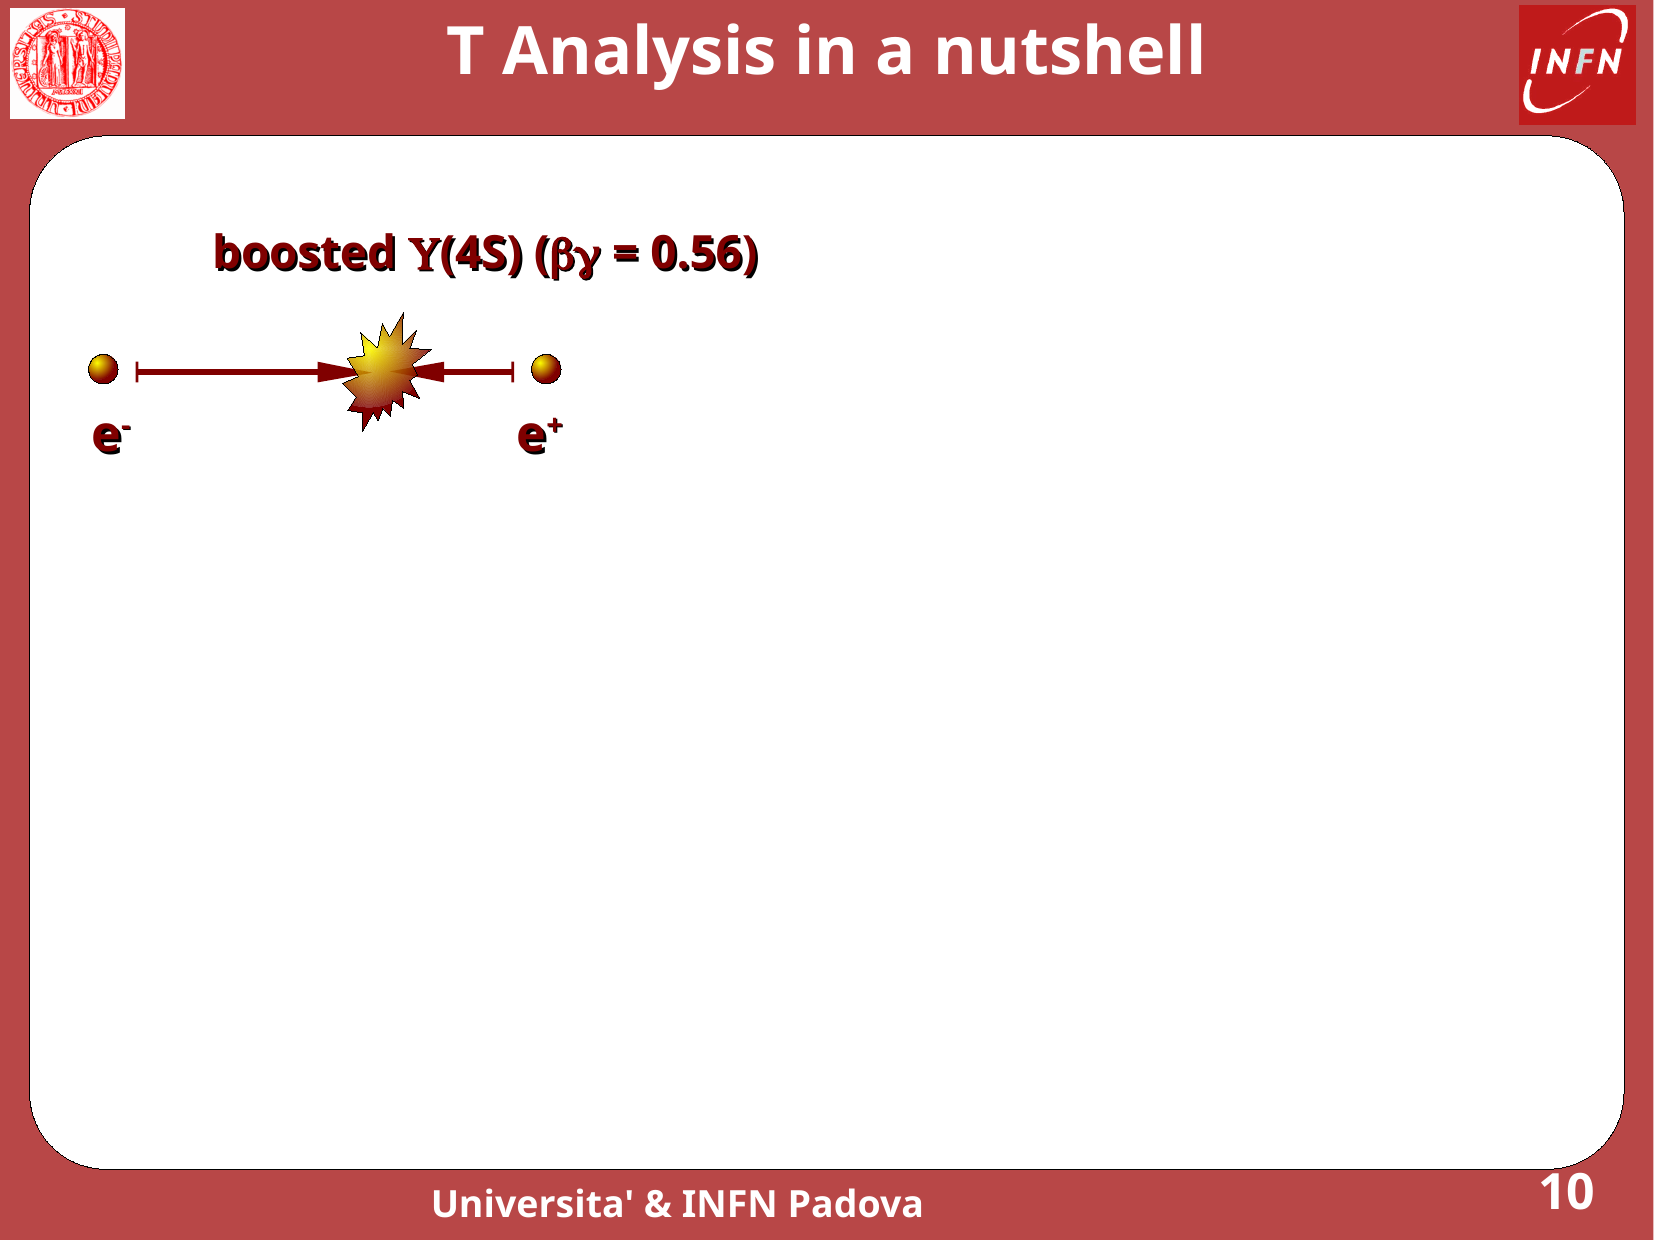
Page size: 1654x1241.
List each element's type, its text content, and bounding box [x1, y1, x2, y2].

text_box [342, 312, 432, 432]
text_box e+ [502, 390, 573, 483]
text_box boosted U(4S) (bg = 0.56) [197, 212, 768, 302]
title T Analysis in a nutshell [82, 0, 1571, 99]
text_box [531, 354, 562, 384]
text_box e- [76, 390, 147, 483]
text_box [88, 354, 119, 384]
